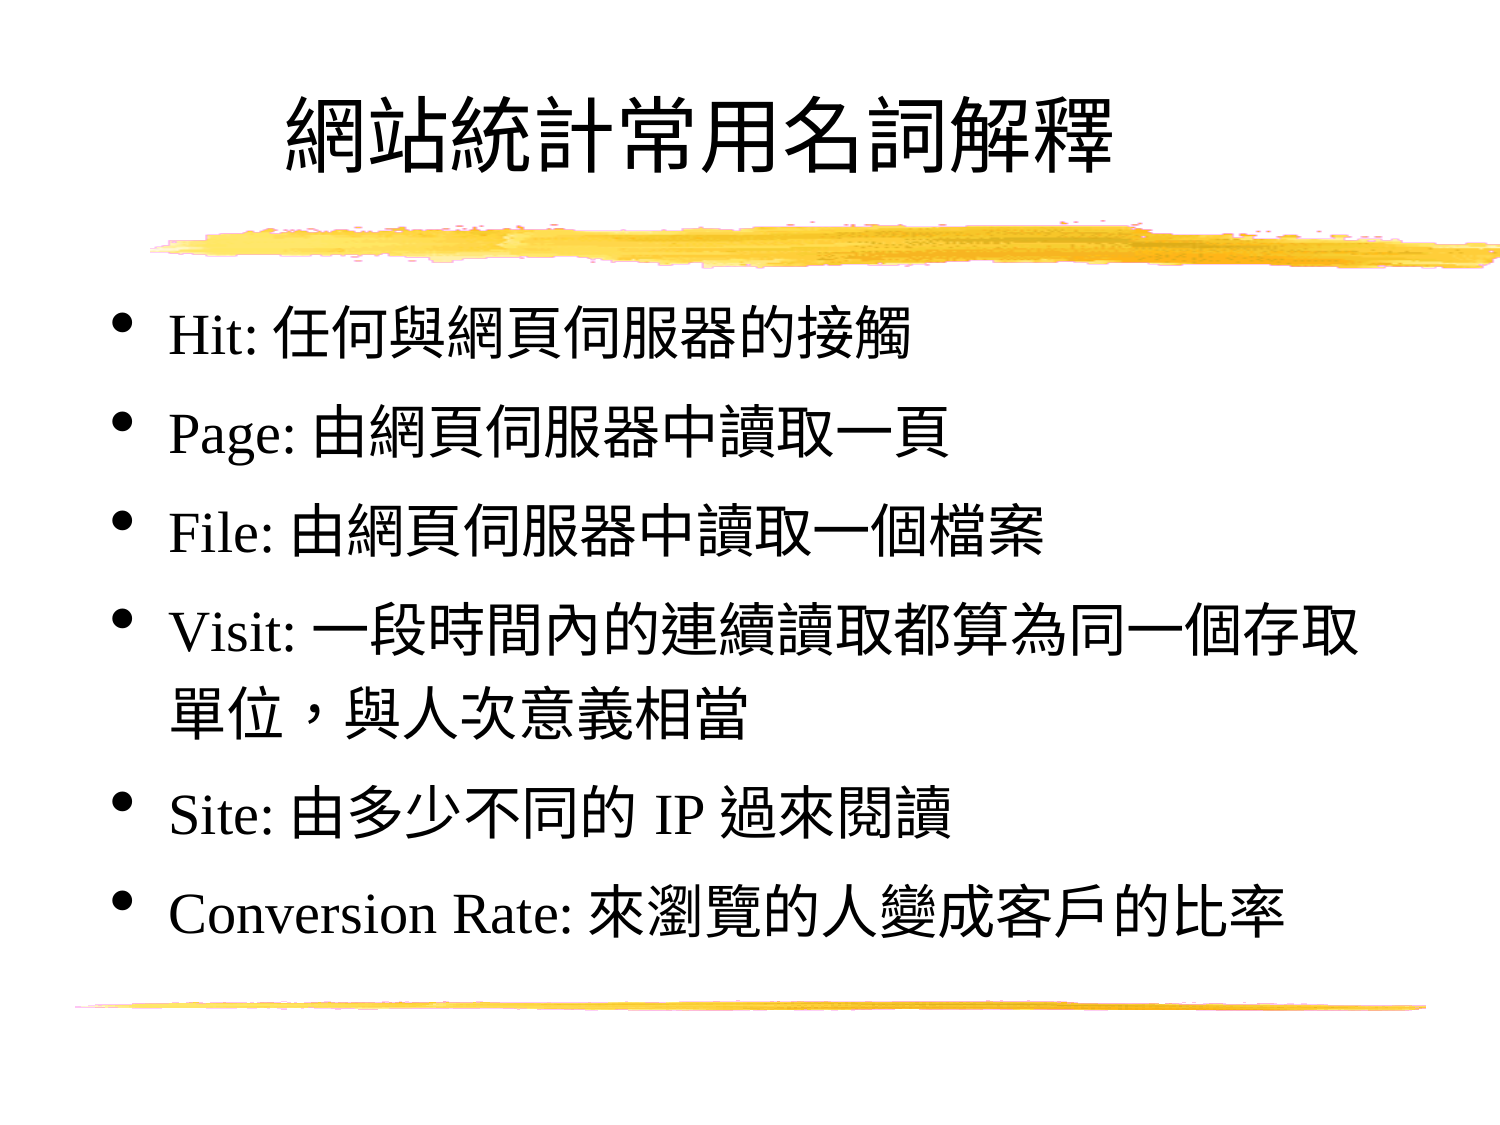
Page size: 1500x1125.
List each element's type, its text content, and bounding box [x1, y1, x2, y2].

title 網站統計常用名詞解釋 [62, 30, 1337, 231]
picture [75, 999, 1426, 1013]
picture [150, 215, 1500, 279]
list Hit:任何與網頁伺服器的接觸 Page:由網頁伺服器中讀取一頁 File:由網頁伺服器中讀取一個檔案 Visit:一段時間內的連續讀取都算為同一個存取單位，與人次意義相當 Site:由多少不同的IP過來閱讀 Conversion Rate:來瀏覽的人變成客戶的比率 [112, 287, 1388, 963]
